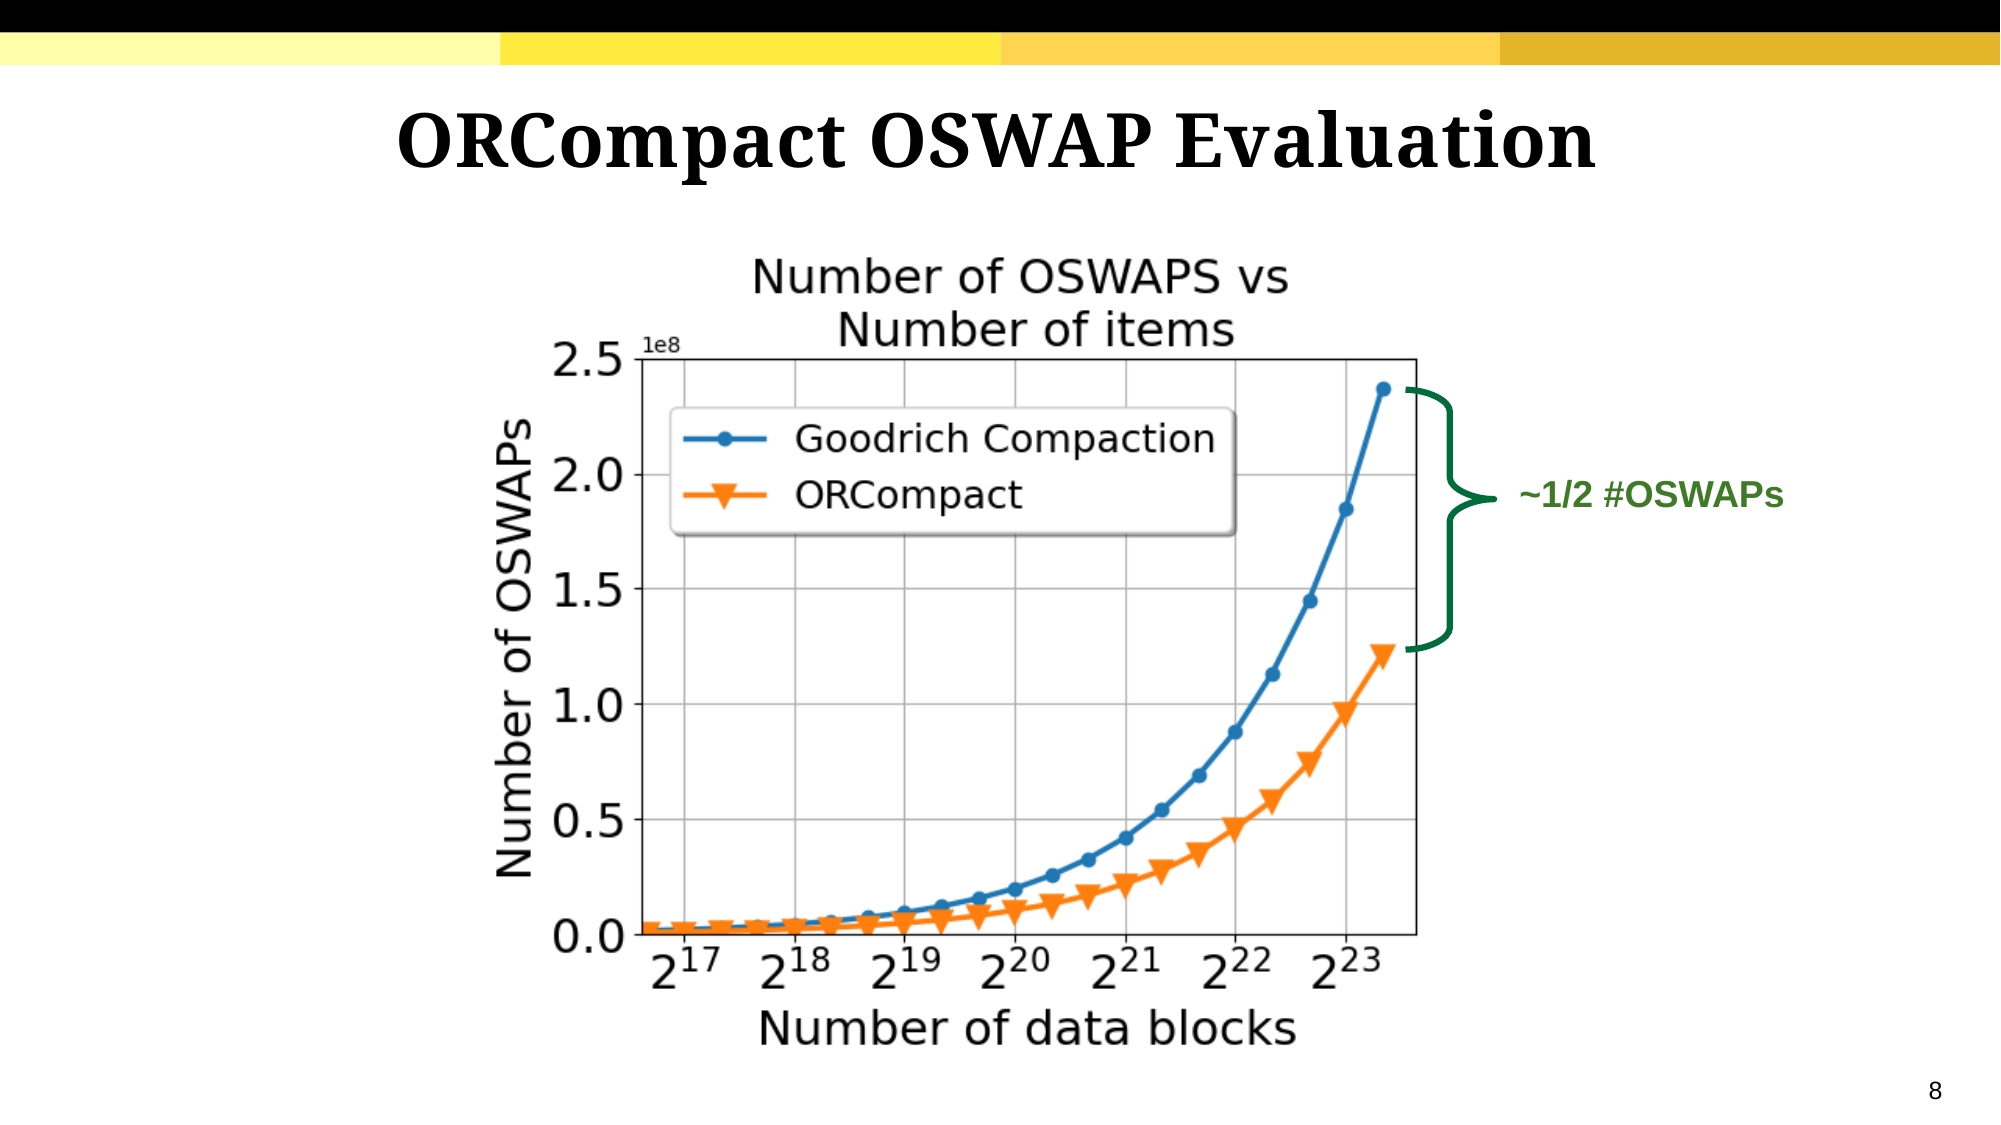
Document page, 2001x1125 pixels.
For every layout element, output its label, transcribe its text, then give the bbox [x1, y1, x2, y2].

picture [481, 242, 1430, 1070]
title ORCompact OSWAP Evaluation [48, 71, 1947, 219]
text_box ~1/2 #OSWAPs [1494, 466, 1849, 566]
text_box 8 [1913, 1069, 1972, 1113]
